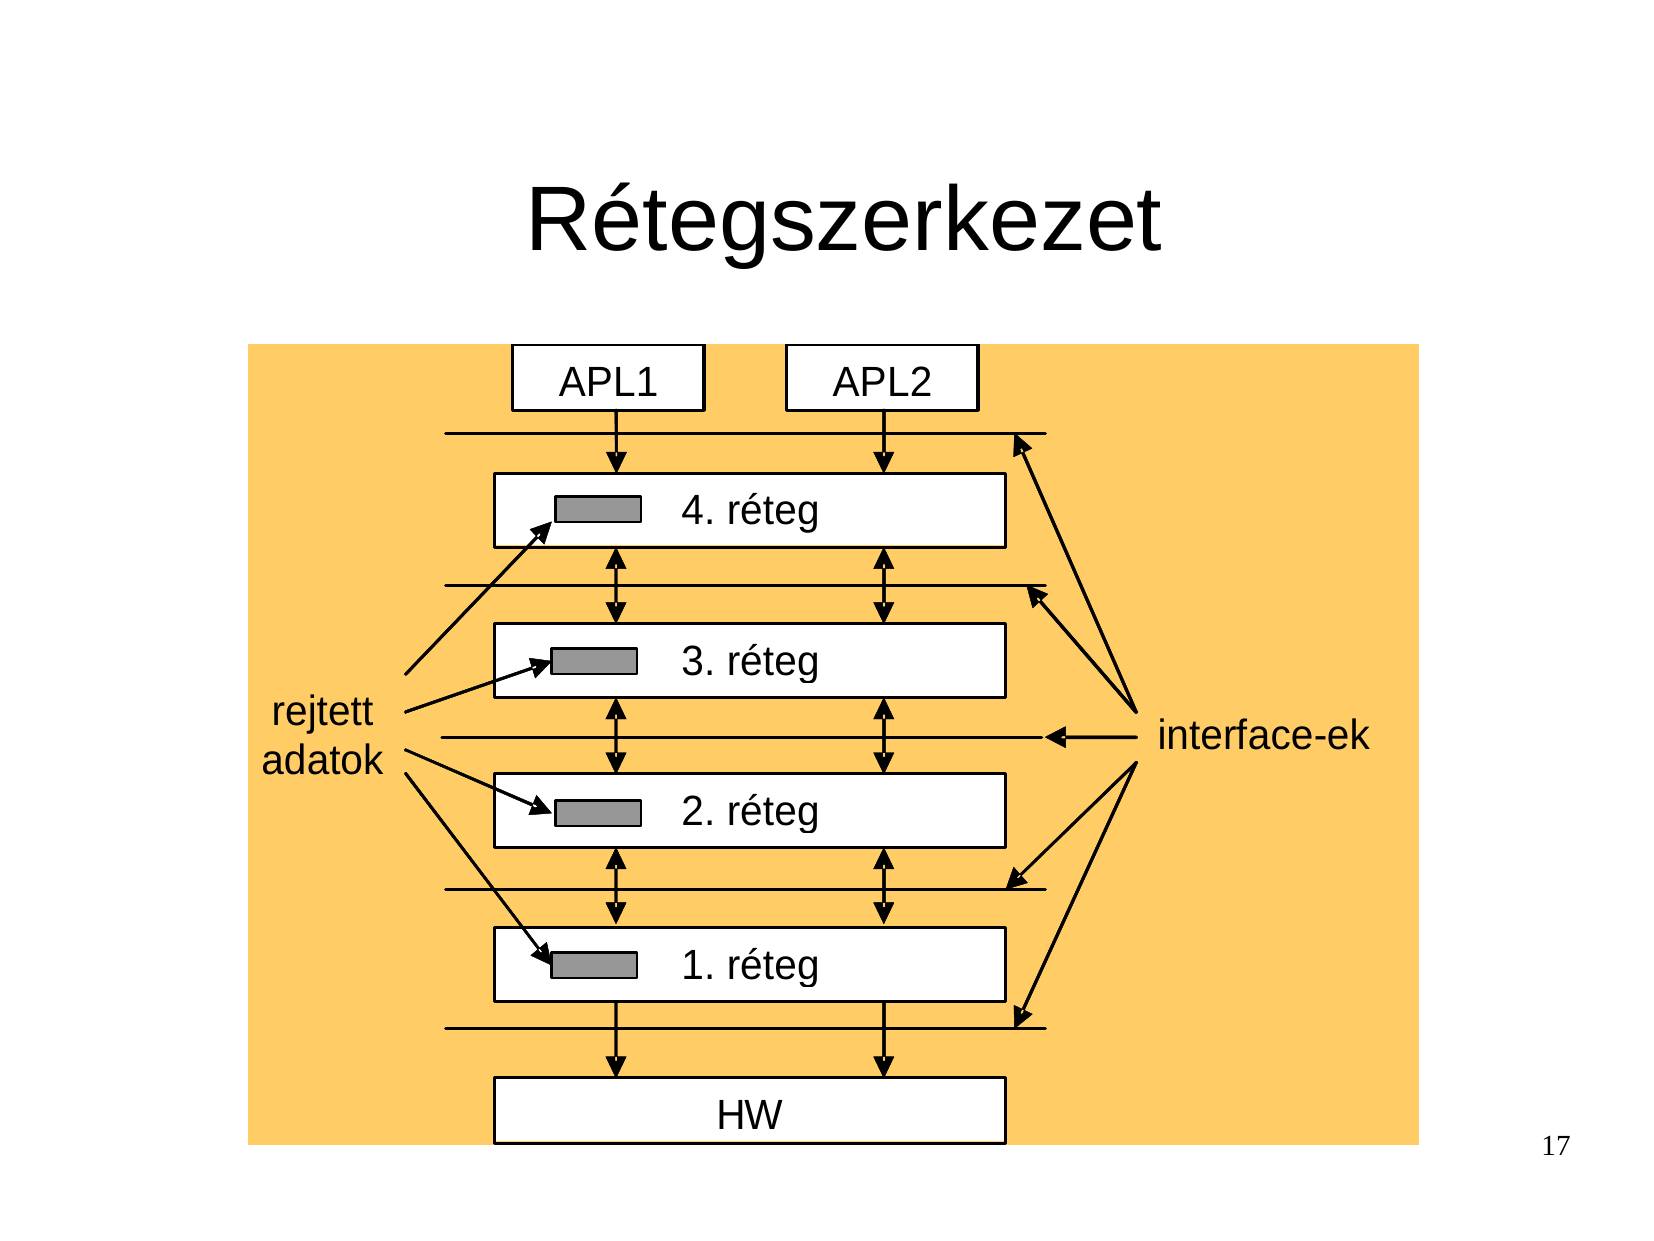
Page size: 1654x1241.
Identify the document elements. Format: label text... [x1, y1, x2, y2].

chart [248, 344, 1420, 1145]
title Rétegszerkezet [124, 110, 1530, 317]
